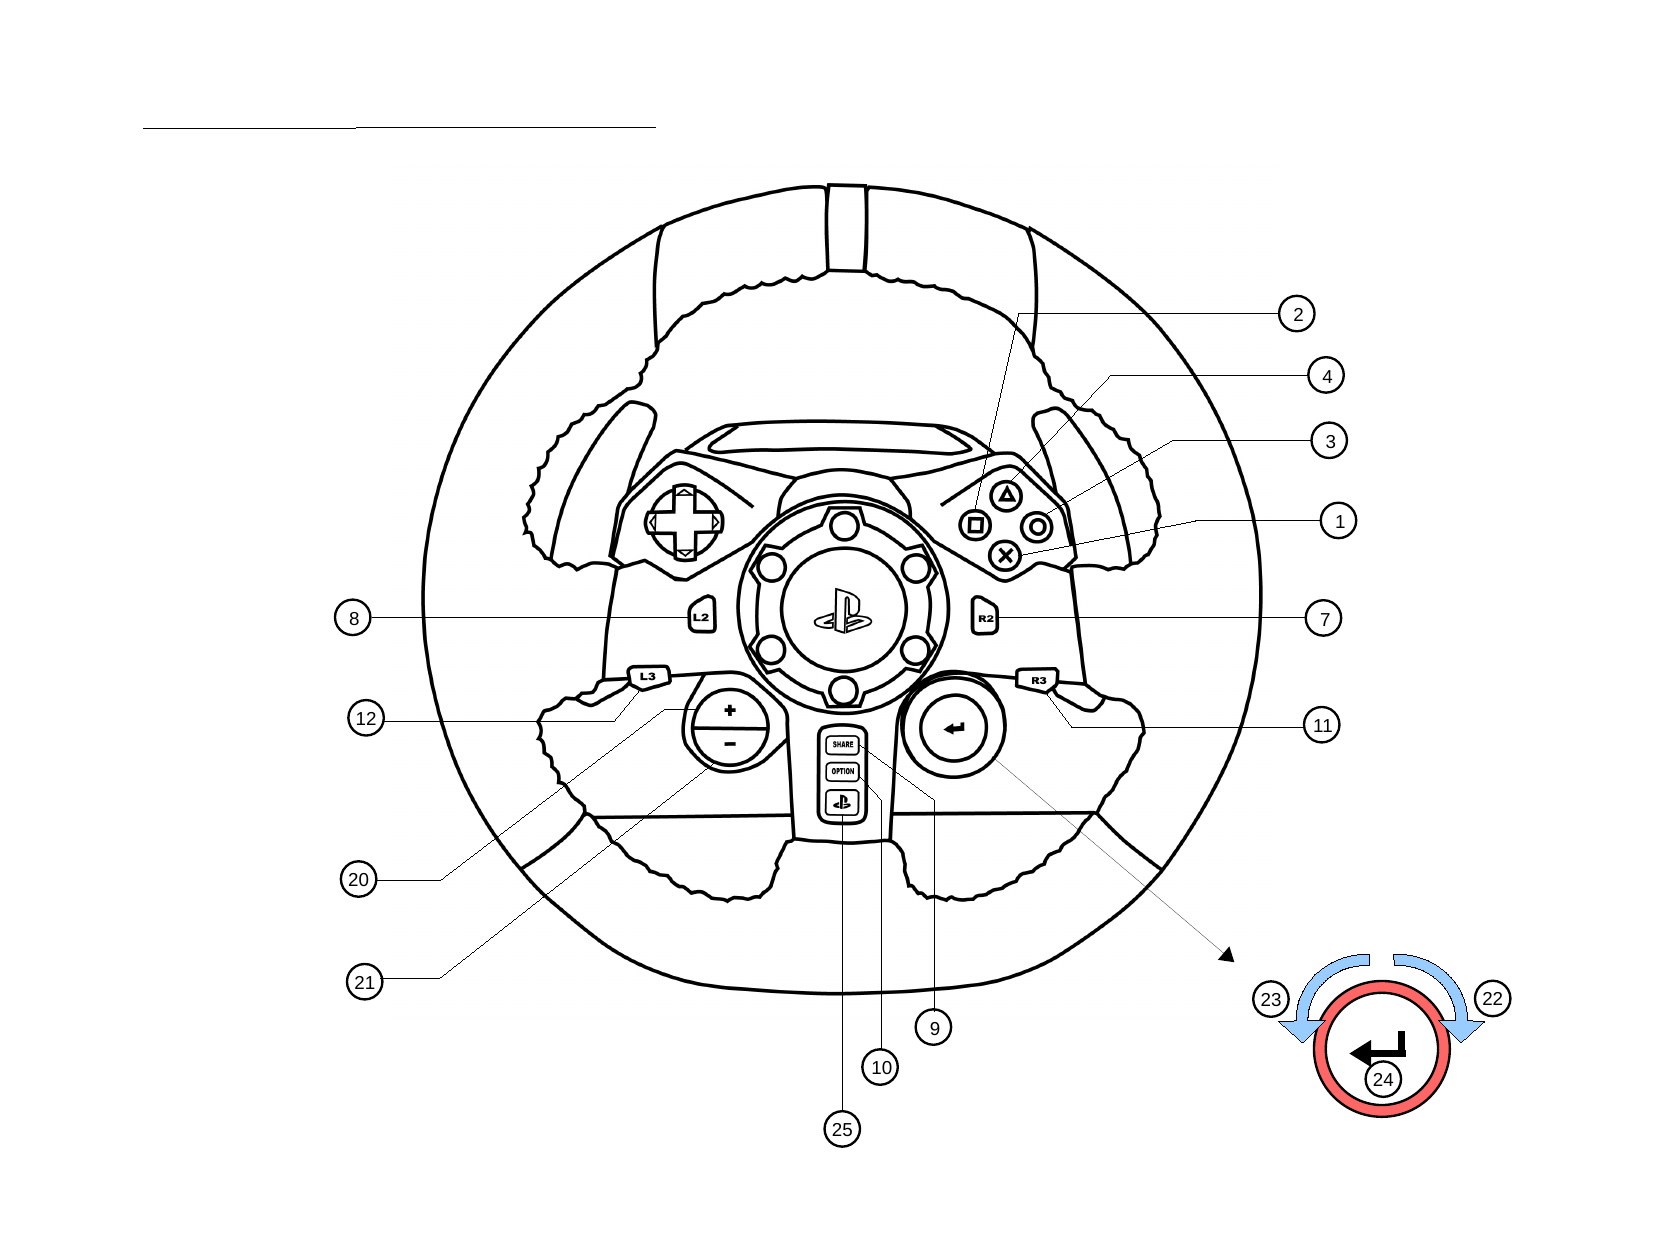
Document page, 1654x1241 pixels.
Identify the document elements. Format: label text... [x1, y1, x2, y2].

text_box 20 [333, 862, 393, 905]
text_box 21 [339, 964, 399, 1008]
text_box 9 [915, 1010, 969, 1054]
text_box 22 [1467, 981, 1527, 1025]
text_box 8 [334, 601, 388, 644]
text_box 4 [1307, 358, 1361, 402]
text_box 24 [1358, 1062, 1418, 1105]
picture [392, 163, 1279, 1021]
text_box 12 [340, 700, 401, 744]
text_box 3 [1310, 424, 1365, 467]
text_box [1282, 954, 1481, 1117]
text_box 1 [1320, 504, 1374, 548]
text_box 23 [1245, 982, 1306, 1025]
text_box 10 [856, 1050, 916, 1093]
text_box 7 [1305, 601, 1359, 645]
text_box 25 [817, 1111, 877, 1155]
text_box 2 [1278, 297, 1332, 341]
text_box 11 [1298, 707, 1357, 751]
